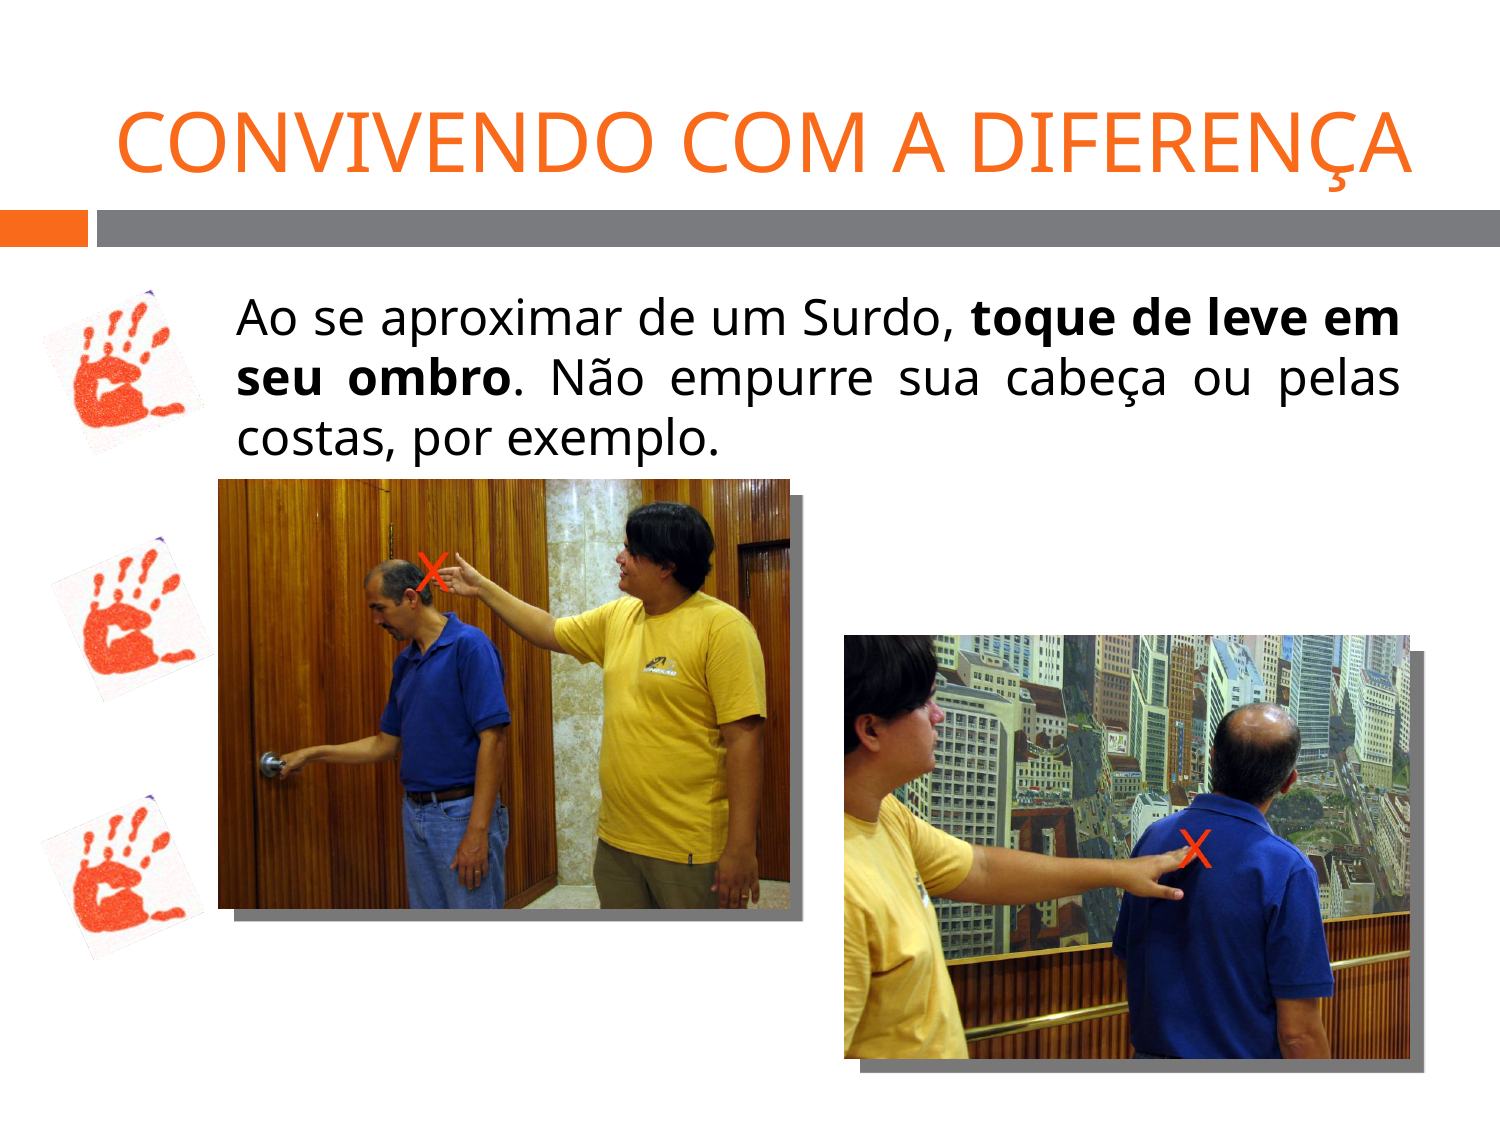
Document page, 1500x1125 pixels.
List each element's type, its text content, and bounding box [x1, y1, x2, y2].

picture [51, 536, 215, 702]
title CONVIVENDO COM A DIFERENÇA [99, 78, 1438, 201]
picture [218, 479, 790, 909]
picture [844, 635, 1410, 1059]
text_box Ao se aproximar de um Surdo, toque de leve em seu ombro. Não empurre sua cabeça ou pelas costas, por exemplo. [221, 278, 1451, 536]
picture [41, 289, 204, 455]
picture [41, 794, 205, 960]
